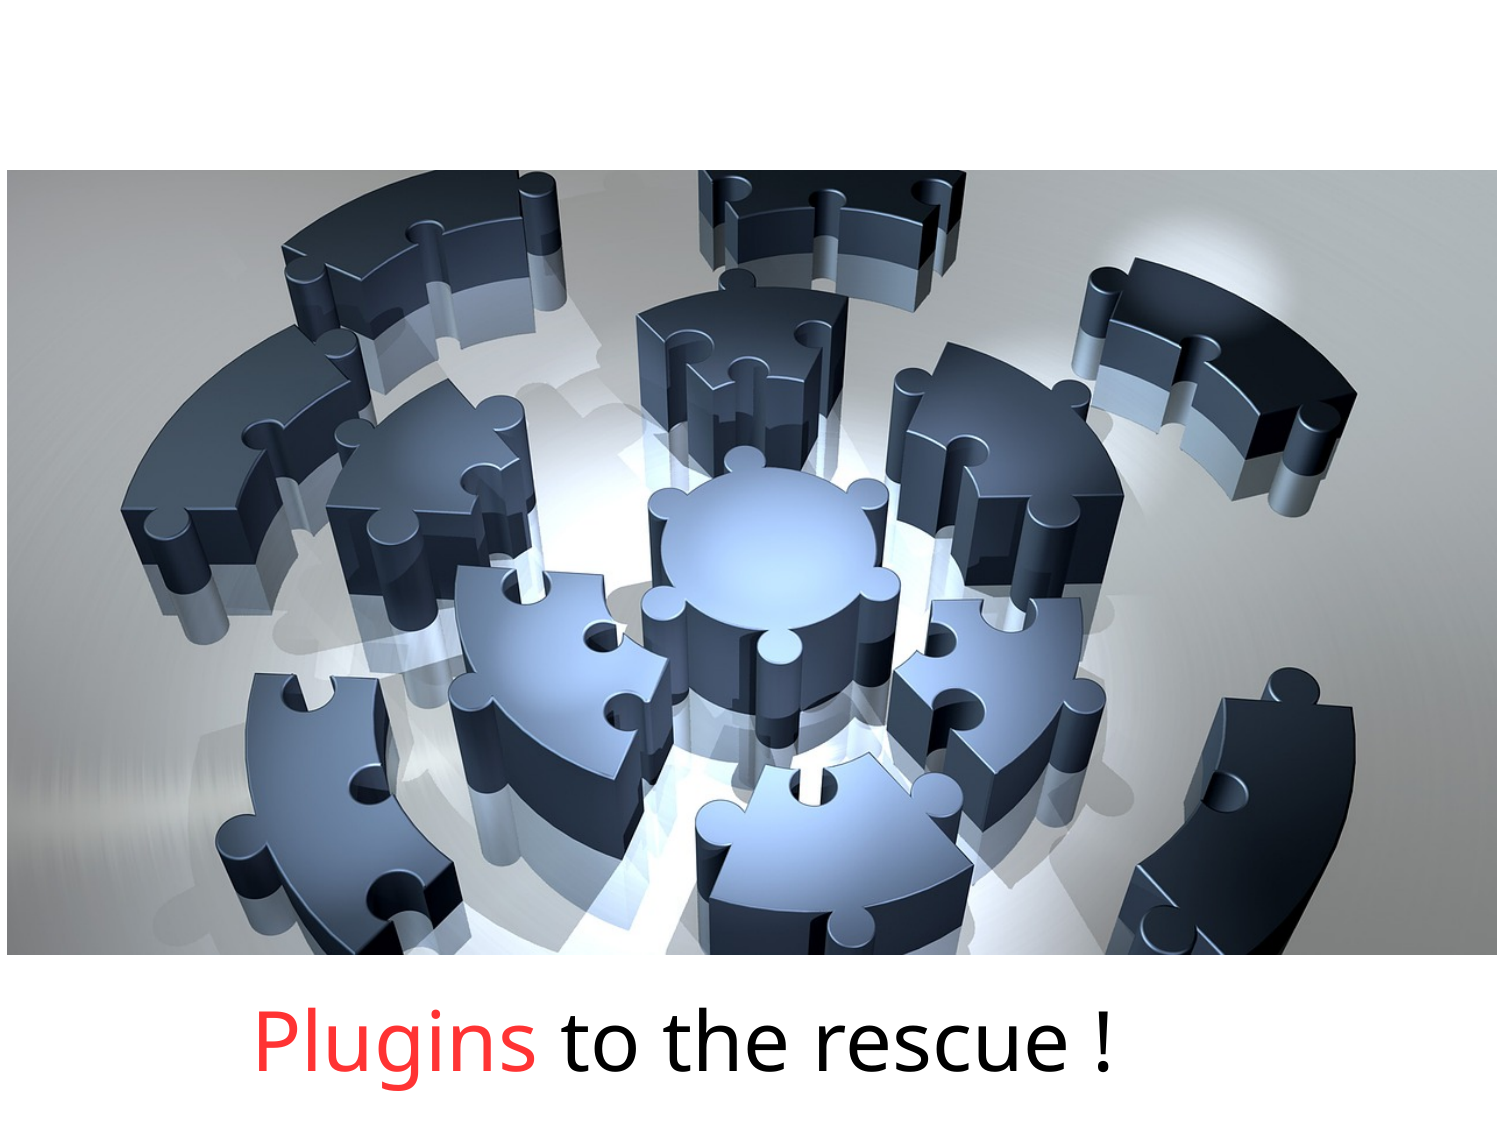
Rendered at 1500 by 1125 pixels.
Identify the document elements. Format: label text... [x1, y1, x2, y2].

text_box Plugins to the rescue ! [236, 975, 1350, 1096]
picture [7, 170, 1497, 955]
